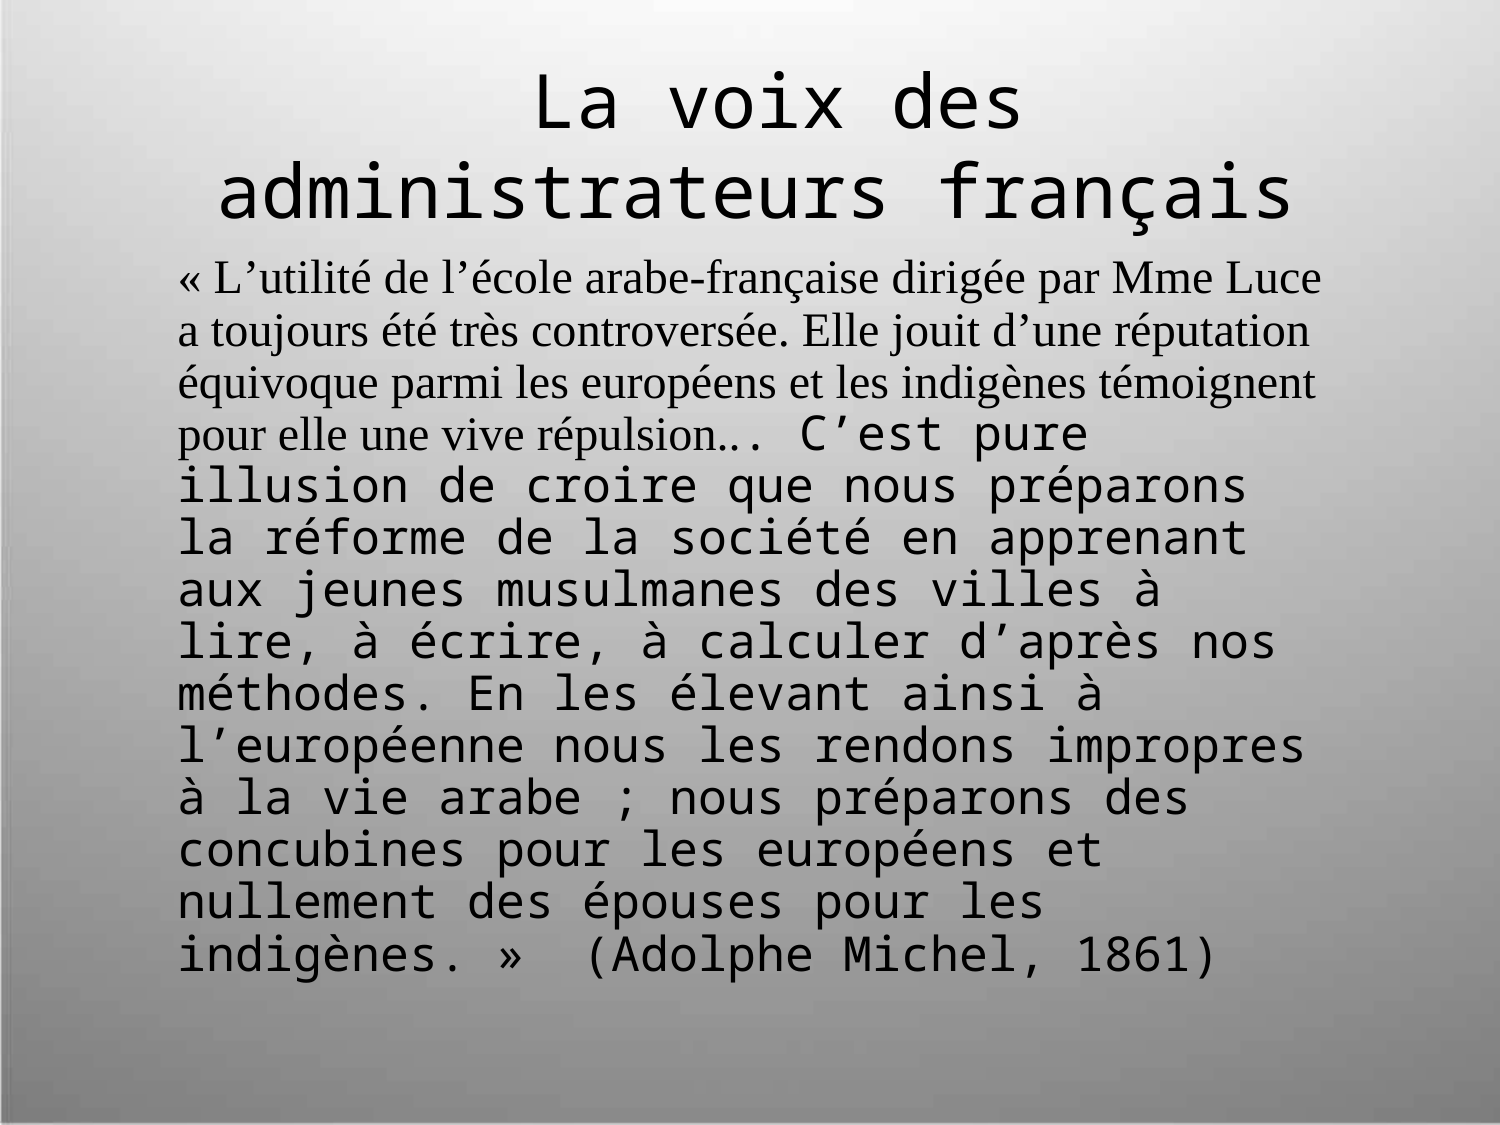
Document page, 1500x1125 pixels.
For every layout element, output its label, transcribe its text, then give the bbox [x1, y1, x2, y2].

list « L’utilité de l’école arabe-française dirigée par Mme Luce a toujours été très controversée. Elle jouit d’une réputation équivoque parmi les européens et les indigènes témoignent pour elle une vive répulsion... C’est pure illusion de croire que nous préparons la réforme de la société en apprenant aux jeunes musulmanes des villes à lire, à écrire, à calculer d’après nos méthodes. En les élevant ainsi à l’européenne nous les rendons impropres à la vie arabe ; nous préparons des concubines pour les européens et nullement des épouses pour les indigènes. » (Adolphe Michel, 1861) [112, 174, 1350, 1000]
picture [0, 0, 1500, 1125]
title La voix des administrateurs français [125, 99, 1388, 188]
